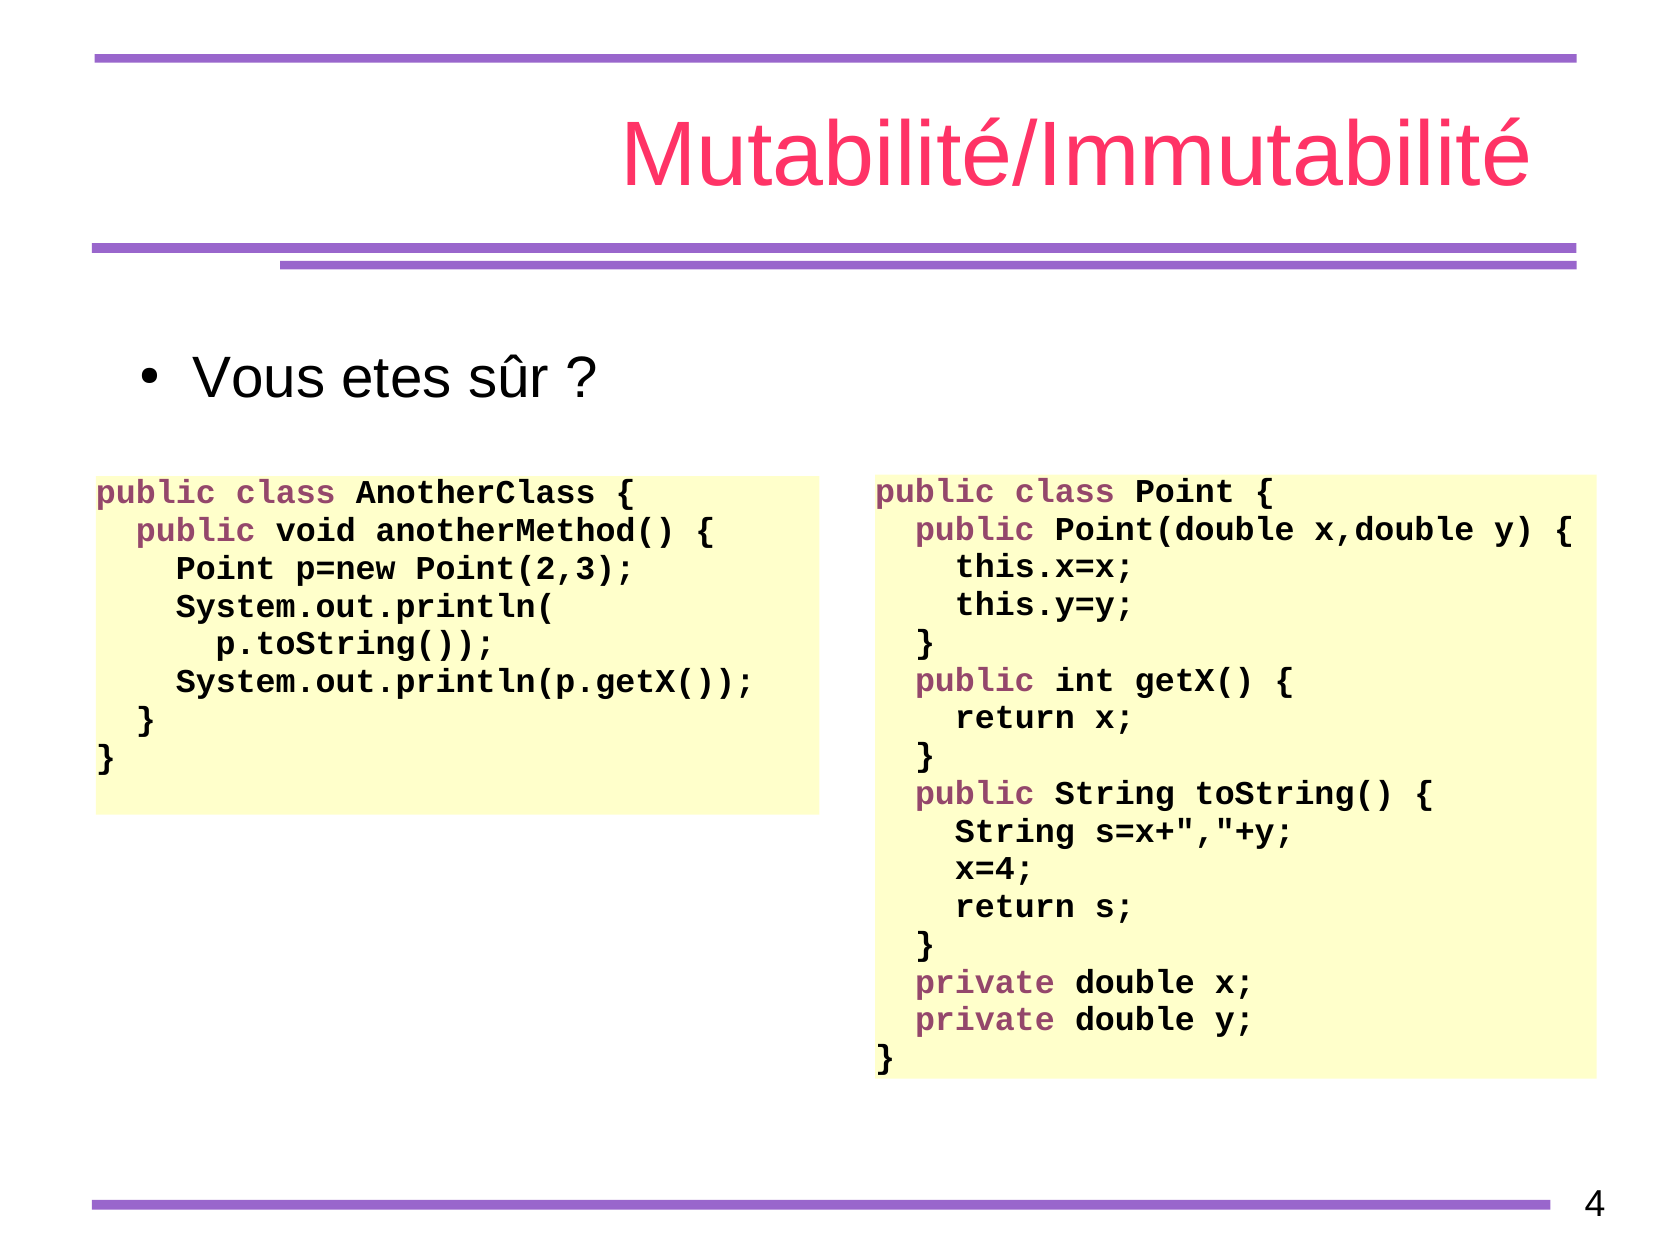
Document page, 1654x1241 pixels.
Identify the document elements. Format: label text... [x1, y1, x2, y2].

text_box public class Point { public Point(double x,double y) { this.x=x; this.y=y; } public int getX() { return x; } public String toString() { String s=x+","+y; x=4; return s; } private double x; private double y; } [875, 474, 1597, 1079]
text_box public class AnotherClass { public void anotherMethod() { Point p=new Point(2,3); System.out.println( p.toString()); System.out.println(p.getX()); } } [95, 476, 820, 815]
list Vous etes sûr ? [121, 344, 1534, 439]
title Mutabilité/Immutabilité [121, 49, 1534, 257]
